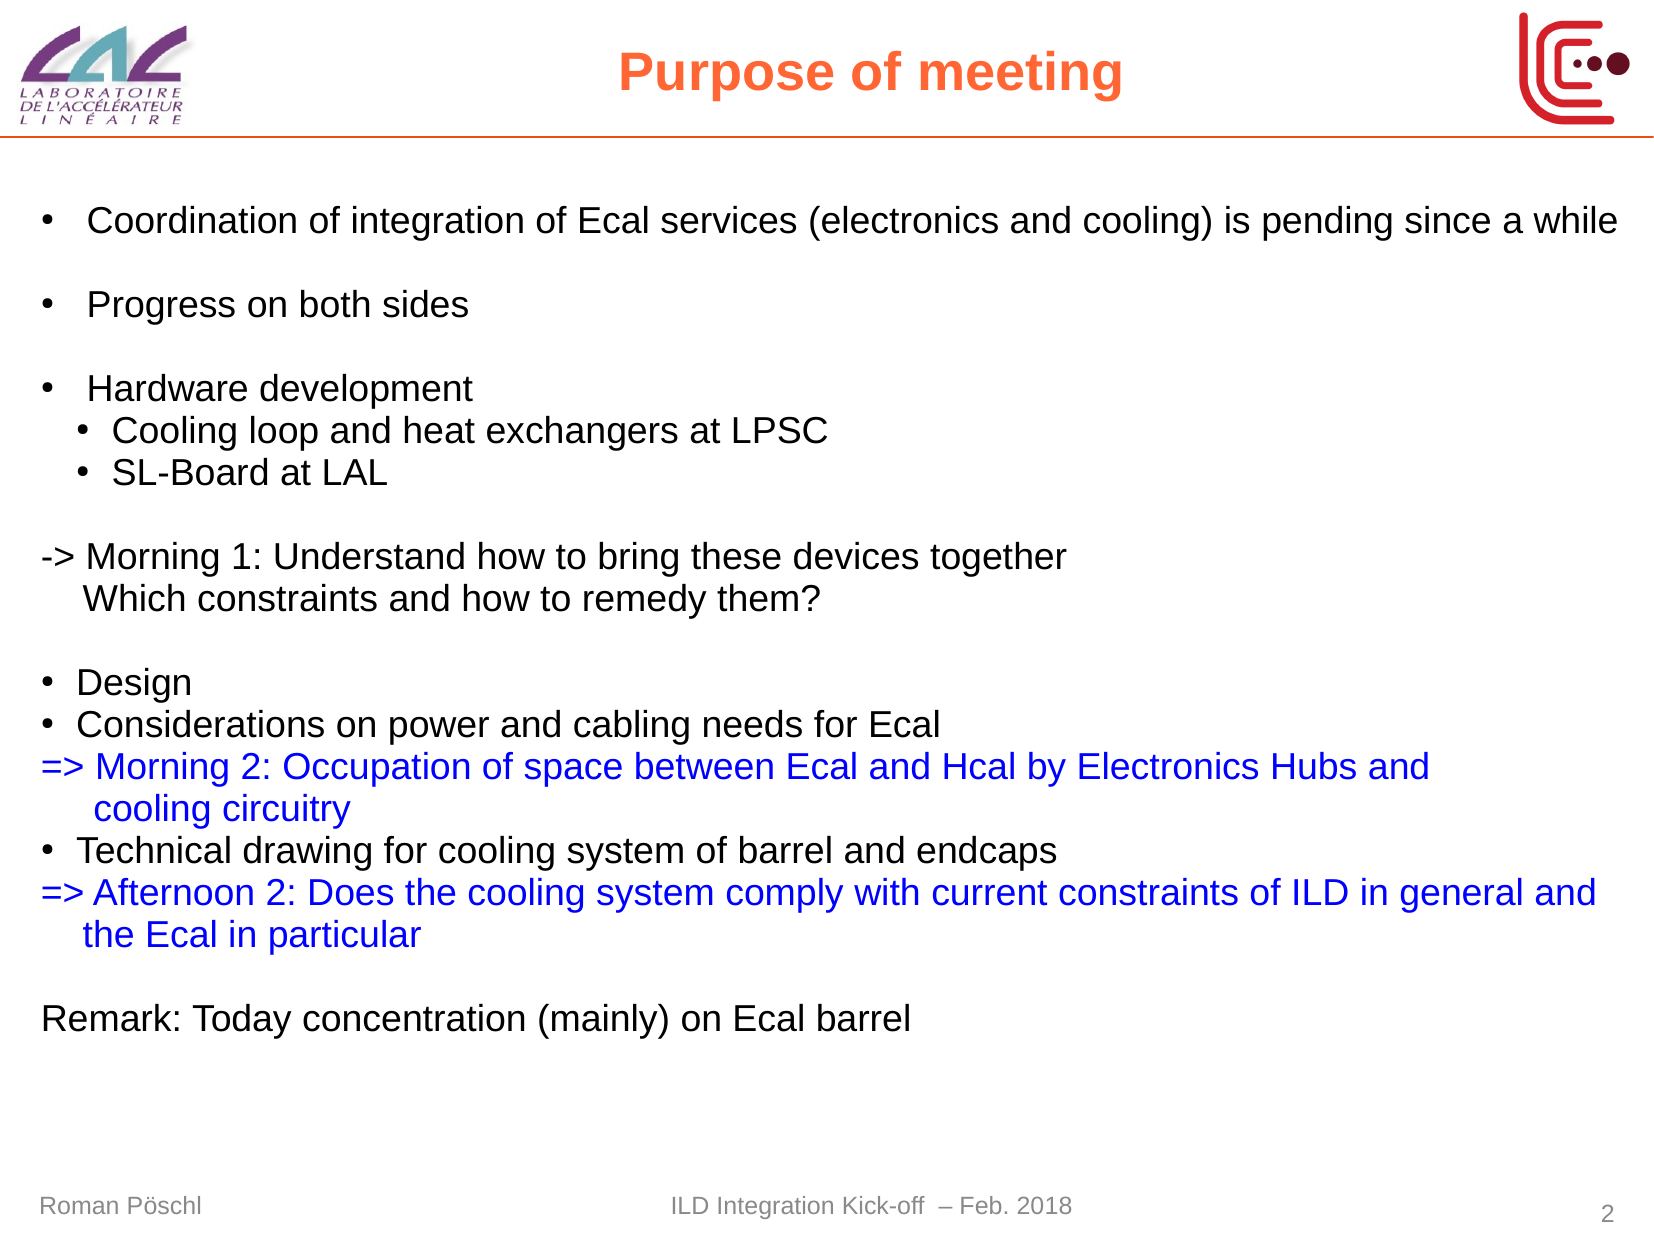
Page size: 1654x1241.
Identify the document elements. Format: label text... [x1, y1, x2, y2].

text_box Coordination of integration of Ecal services (electronics and cooling) is pending since a while Progress on both sides Hardware development Cooling loop and heat exchangers at LPSC SL-Board at LAL -> Morning 1: Understand how to bring these devices together Which constraints and how to remedy them? Design Considerations on power and cabling needs for Ecal => Morning 2: Occupation of space between Ecal and Hcal by Electronics Hubs and cooling circuitry Technical drawing for cooling system of barrel and endcaps => Afternoon 2: Does the cooling system comply with current constraints of ILD in general and the Ecal in particular Remark: Today concentration (mainly) on Ecal barrel [26, 192, 1636, 1089]
picture [17, 22, 199, 127]
title Purpose of meeting [128, 29, 1617, 113]
picture [1508, 2, 1641, 135]
